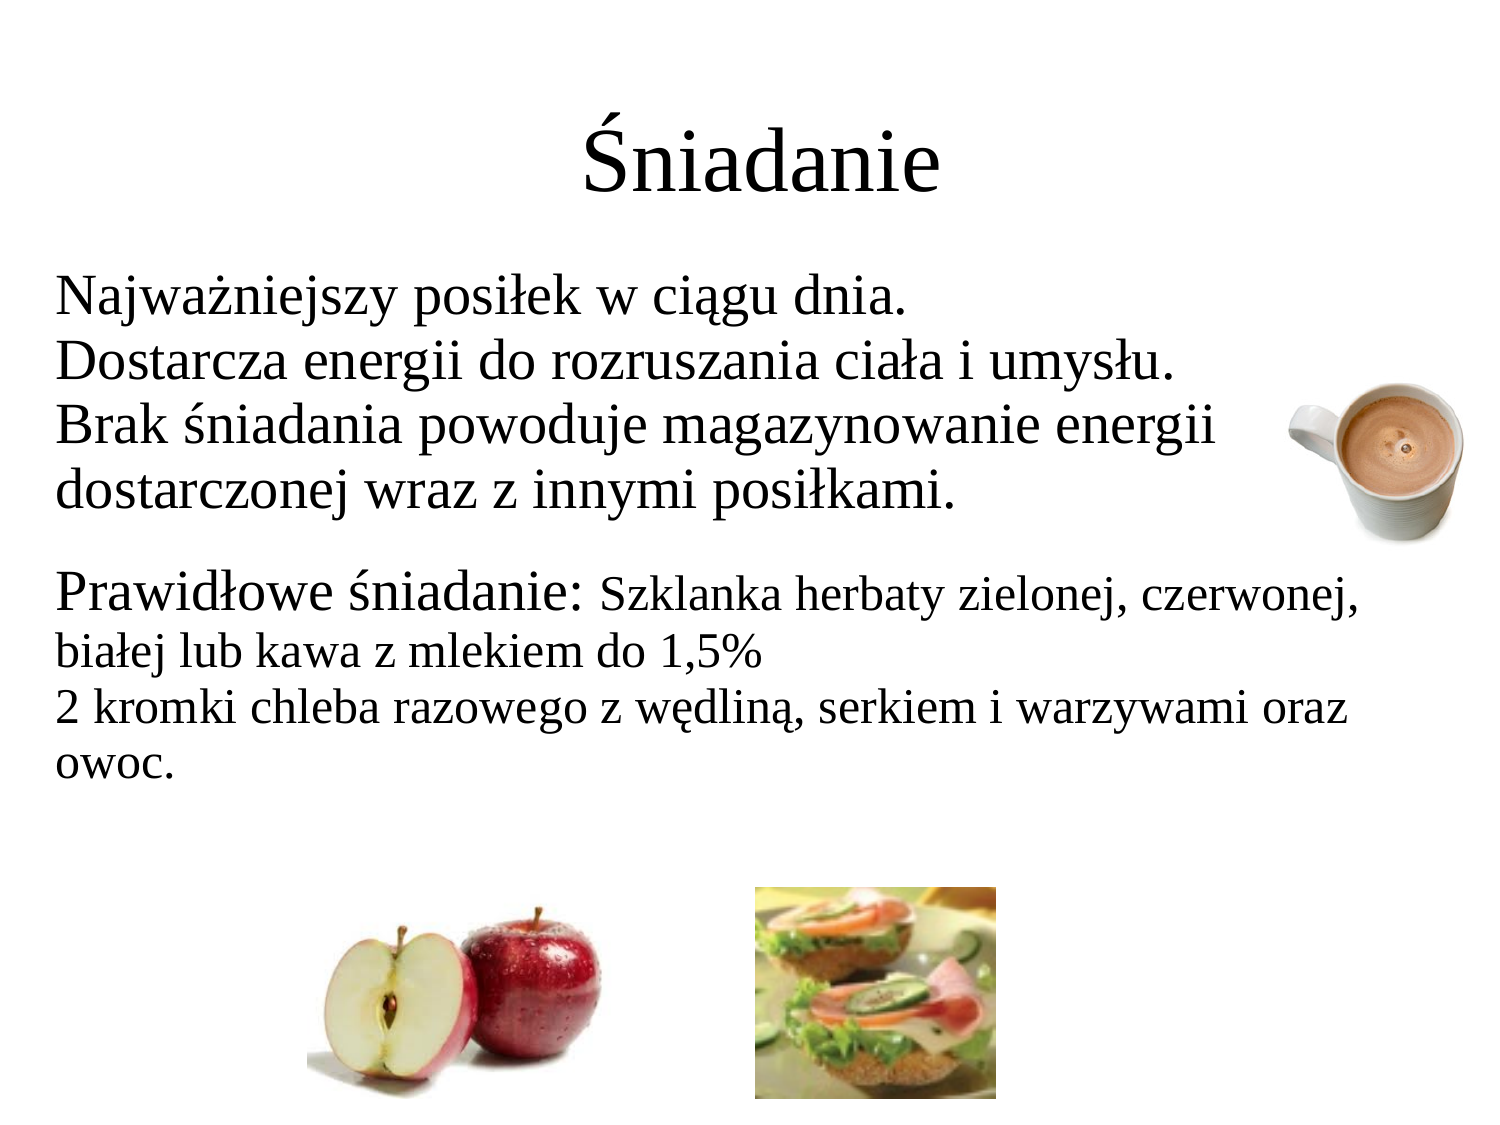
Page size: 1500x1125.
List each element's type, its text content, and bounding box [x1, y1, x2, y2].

picture [755, 887, 996, 1099]
picture [307, 885, 615, 1099]
text_box Śniadanie [123, 66, 1399, 254]
picture [1275, 361, 1500, 563]
text_box Najważniejszy posiłek w ciągu dnia. Dostarcza energii do rozruszania ciała i umysłu. Brak śniadania powoduje magazynowanie energii dostarczonej wraz z innymi posiłkami. Prawidłowe śniadanie: Szklanka herbaty zielonej, czerwonej, białej lub kawa z mlekiem do 1,5% 2 kromki chleba razowego z wędliną, serkiem i warzywami oraz owoc. [41, 255, 1388, 1083]
